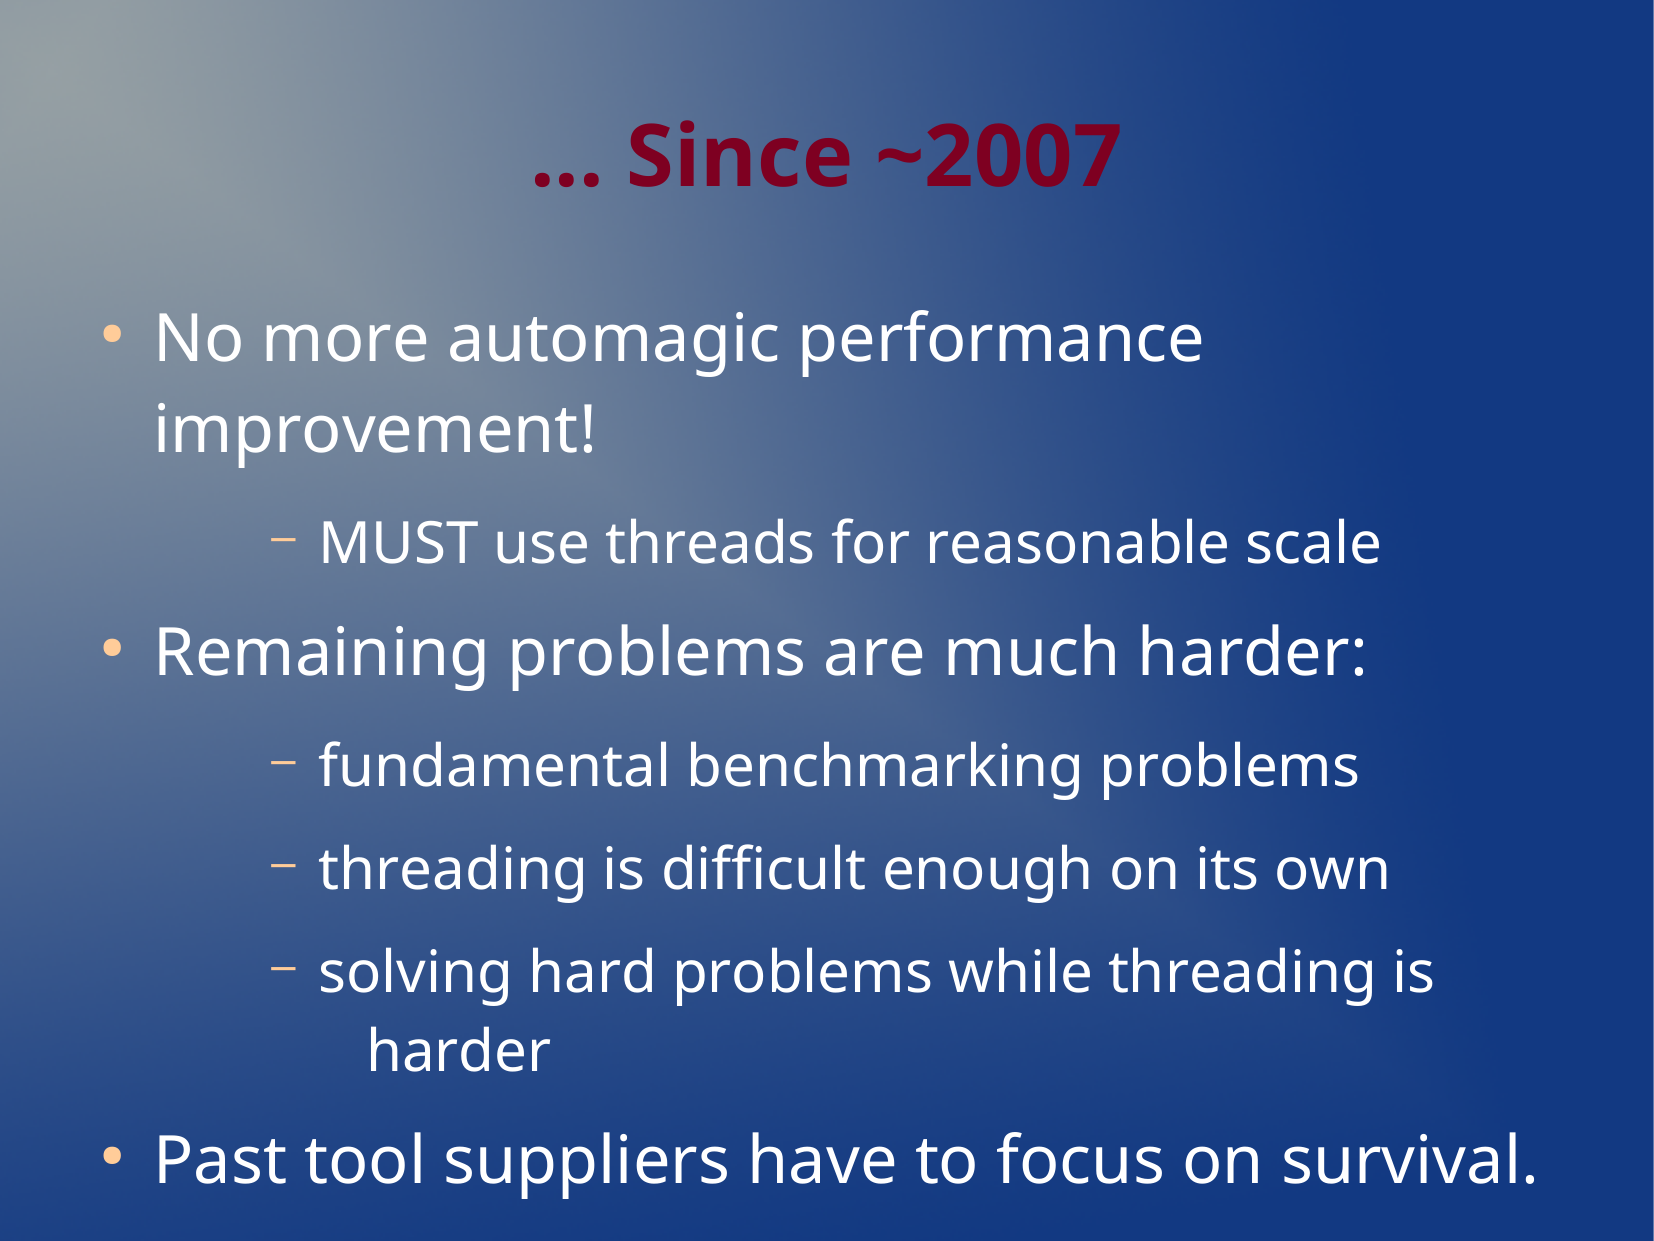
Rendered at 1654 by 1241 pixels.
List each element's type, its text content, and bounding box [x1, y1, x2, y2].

list No more automagic performance improvement! MUST use threads for reasonable scale Remaining problems are much harder: fundamental benchmarking problems threading is difficult enough on its own solving hard problems while threading is harder Past tool suppliers have to focus on survival. Insufficient demand??? [82, 290, 1571, 1213]
picture [0, 0, 1654, 1241]
title ... Since ~2007 [82, 49, 1571, 257]
